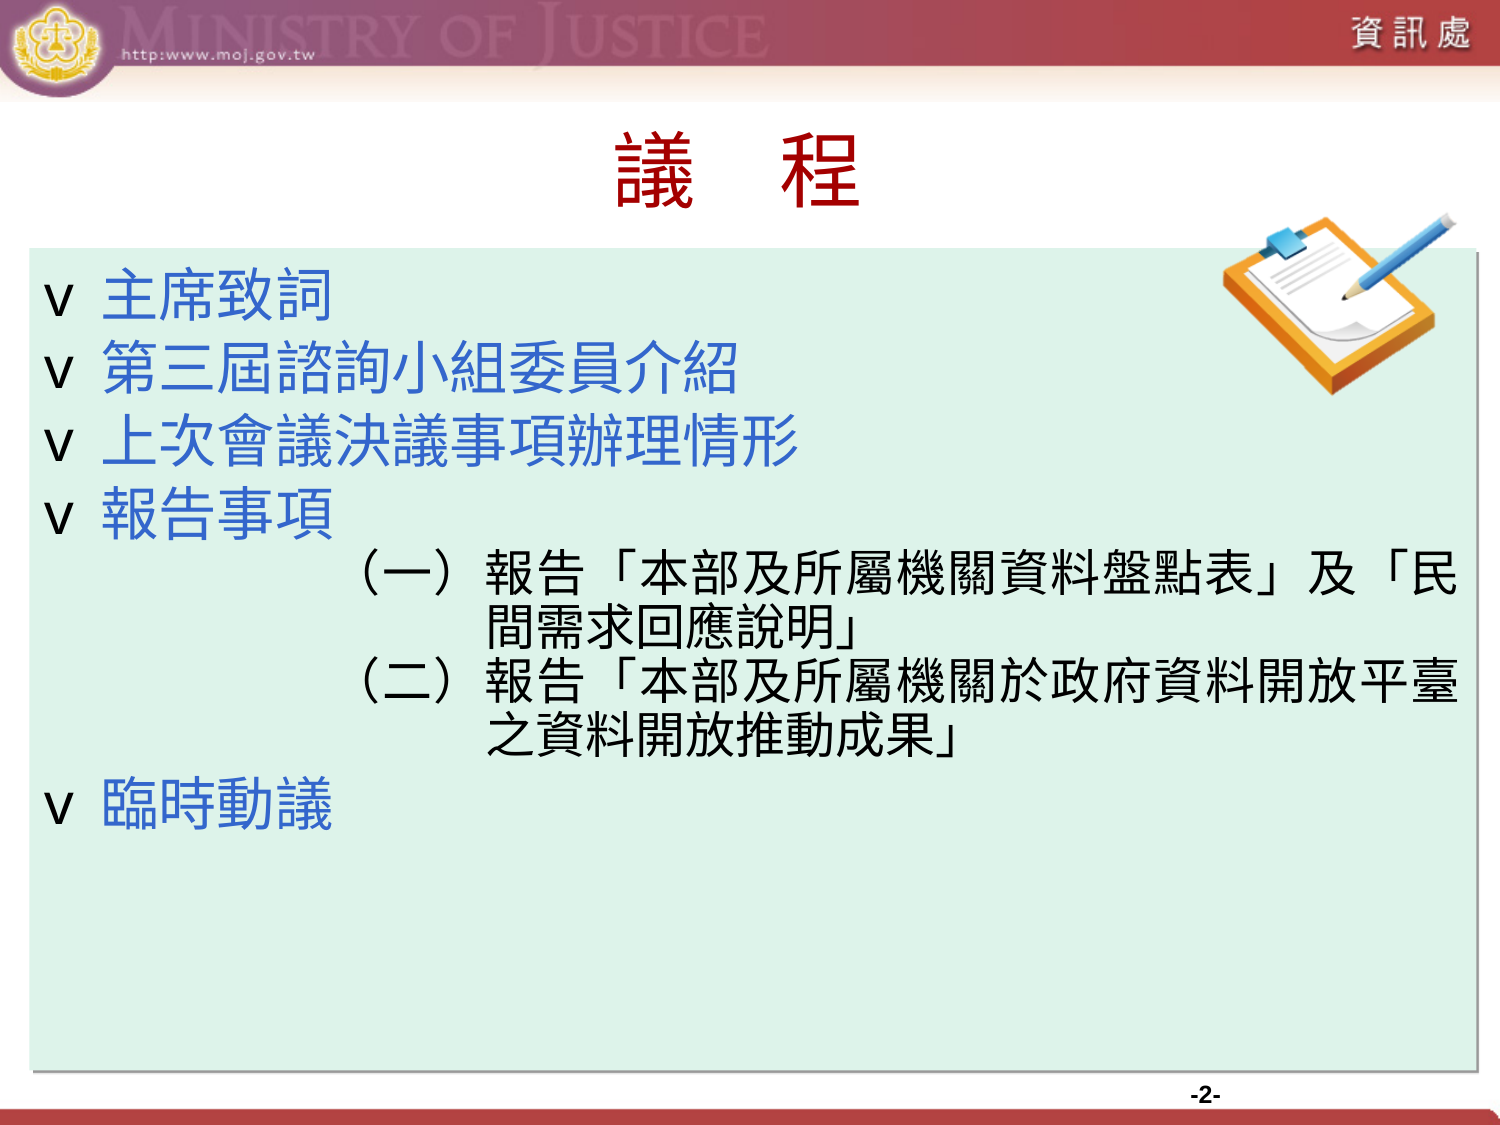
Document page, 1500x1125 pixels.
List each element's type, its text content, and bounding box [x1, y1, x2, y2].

list 主席致詞 第三屆諮詢小組委員介紹 上次會議決議事項辦理情形 報告事項 （一）報告「本部及所屬機關資料盤點表」及「民間需求回應說明」 （二）報告「本部及所屬機關於政府資料開放平臺之資料開放推動成果」 臨時動議 [29, 248, 1477, 1071]
title 議 程 [100, 93, 1376, 244]
text_box -2- [1175, 1070, 1488, 1109]
picture [1210, 184, 1477, 402]
